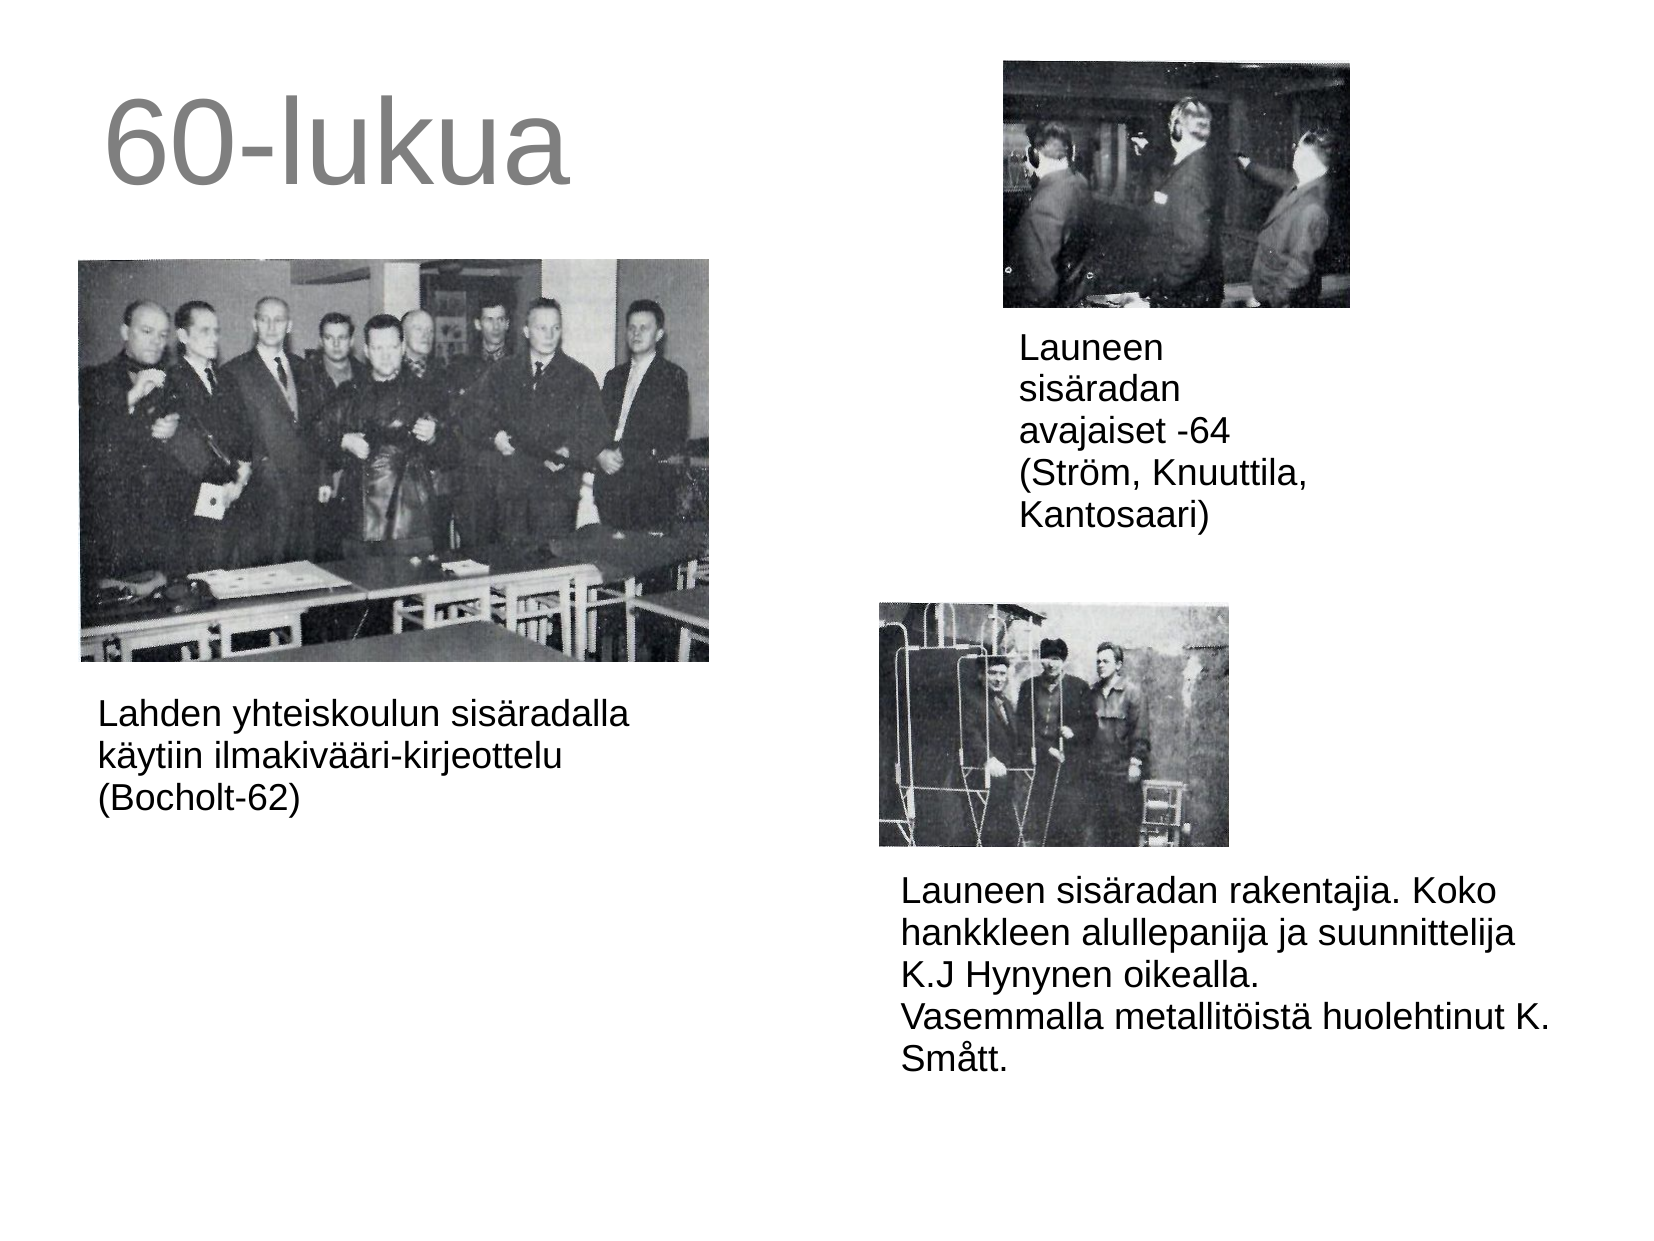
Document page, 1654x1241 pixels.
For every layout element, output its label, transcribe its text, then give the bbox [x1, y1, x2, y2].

title 60-lukua [82, 5, 591, 259]
picture [879, 602, 1229, 847]
text_box Launeen sisäradan avajaiset -64 (Ström, Knuuttila, Kantosaari) [1003, 318, 1347, 544]
picture [78, 259, 709, 662]
picture [1003, 60, 1350, 308]
text_box Launeen sisäradan rakentajia. Koko hankkleen alullepanija ja suunnittelija K.J Hynynen oikealla. Vasemmalla metallitöistä huolehtinut K. Smått. [885, 862, 1595, 1123]
text_box Lahden yhteiskoulun sisäradalla käytiin ilmakivääri-kirjeottelu (Bocholt-62) [82, 685, 709, 826]
